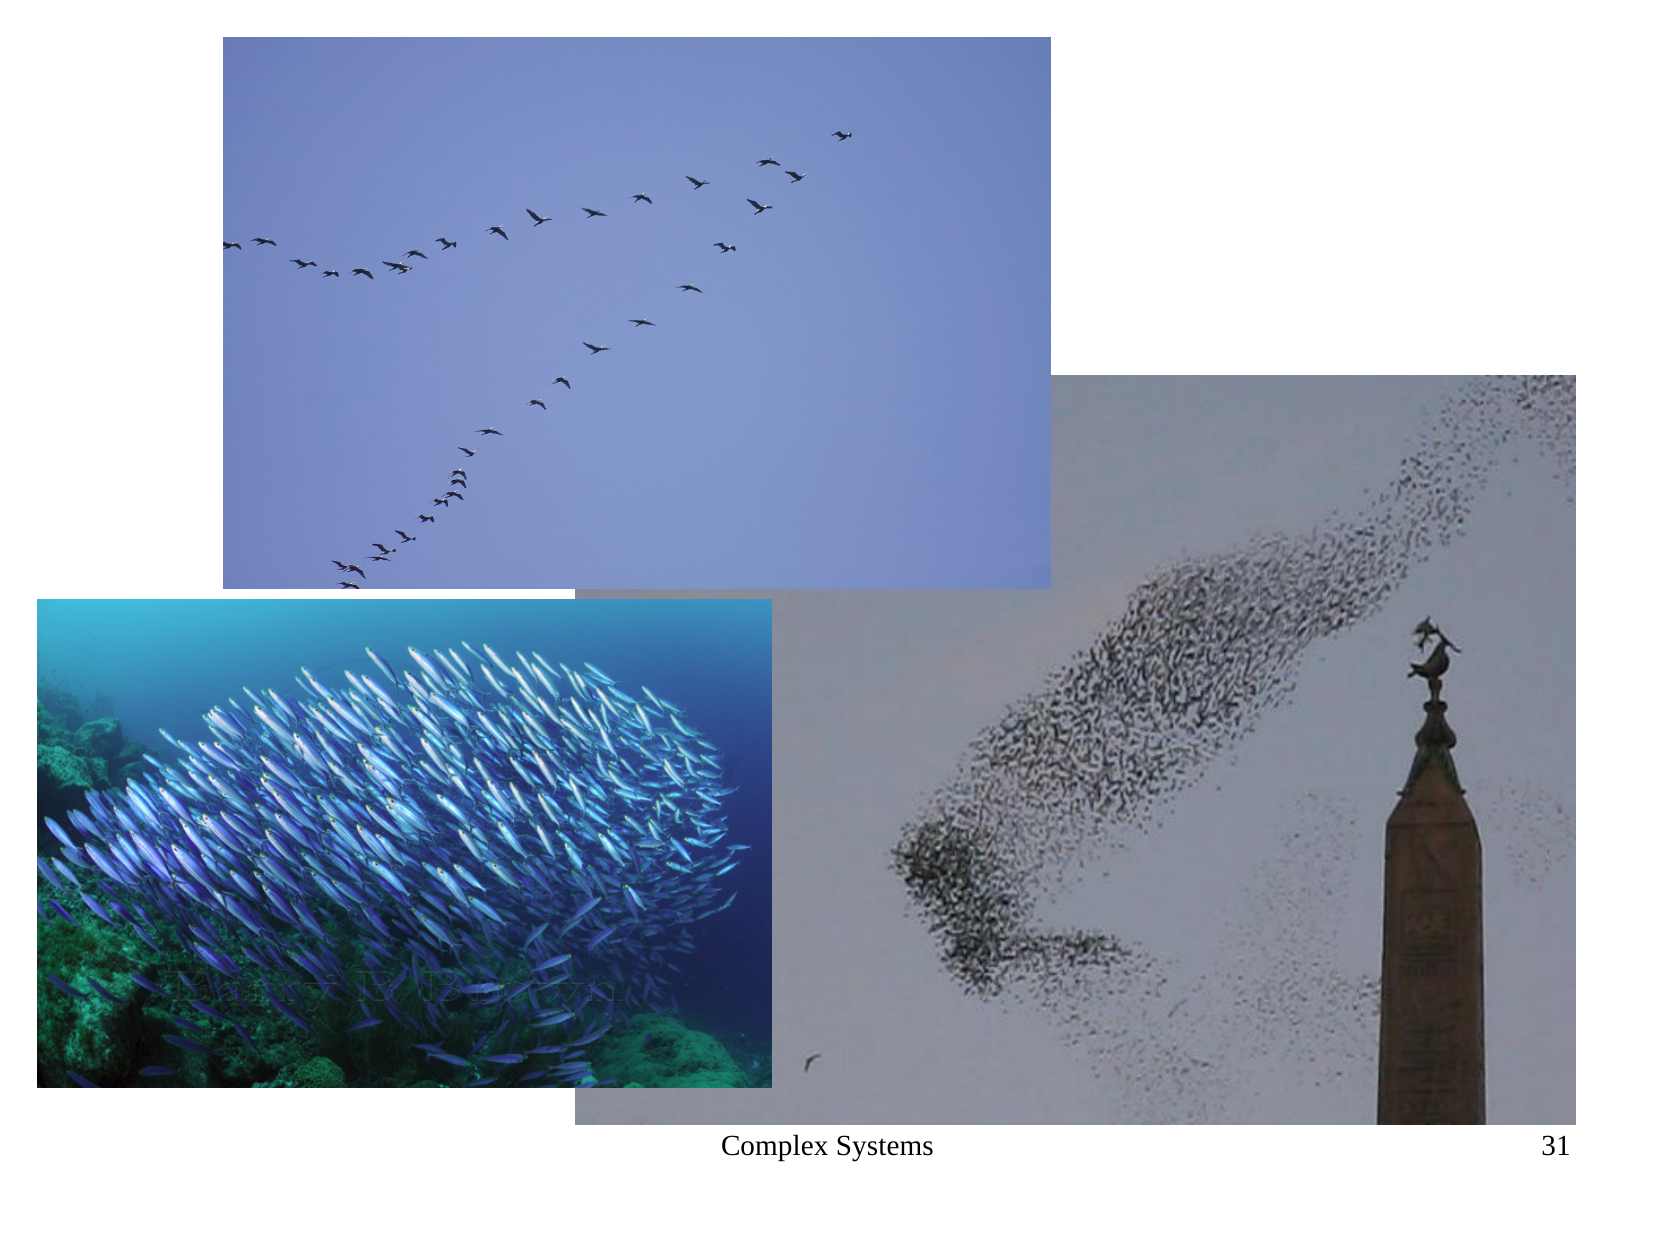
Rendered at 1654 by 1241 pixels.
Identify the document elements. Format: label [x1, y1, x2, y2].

picture [37, 37, 1576, 1126]
